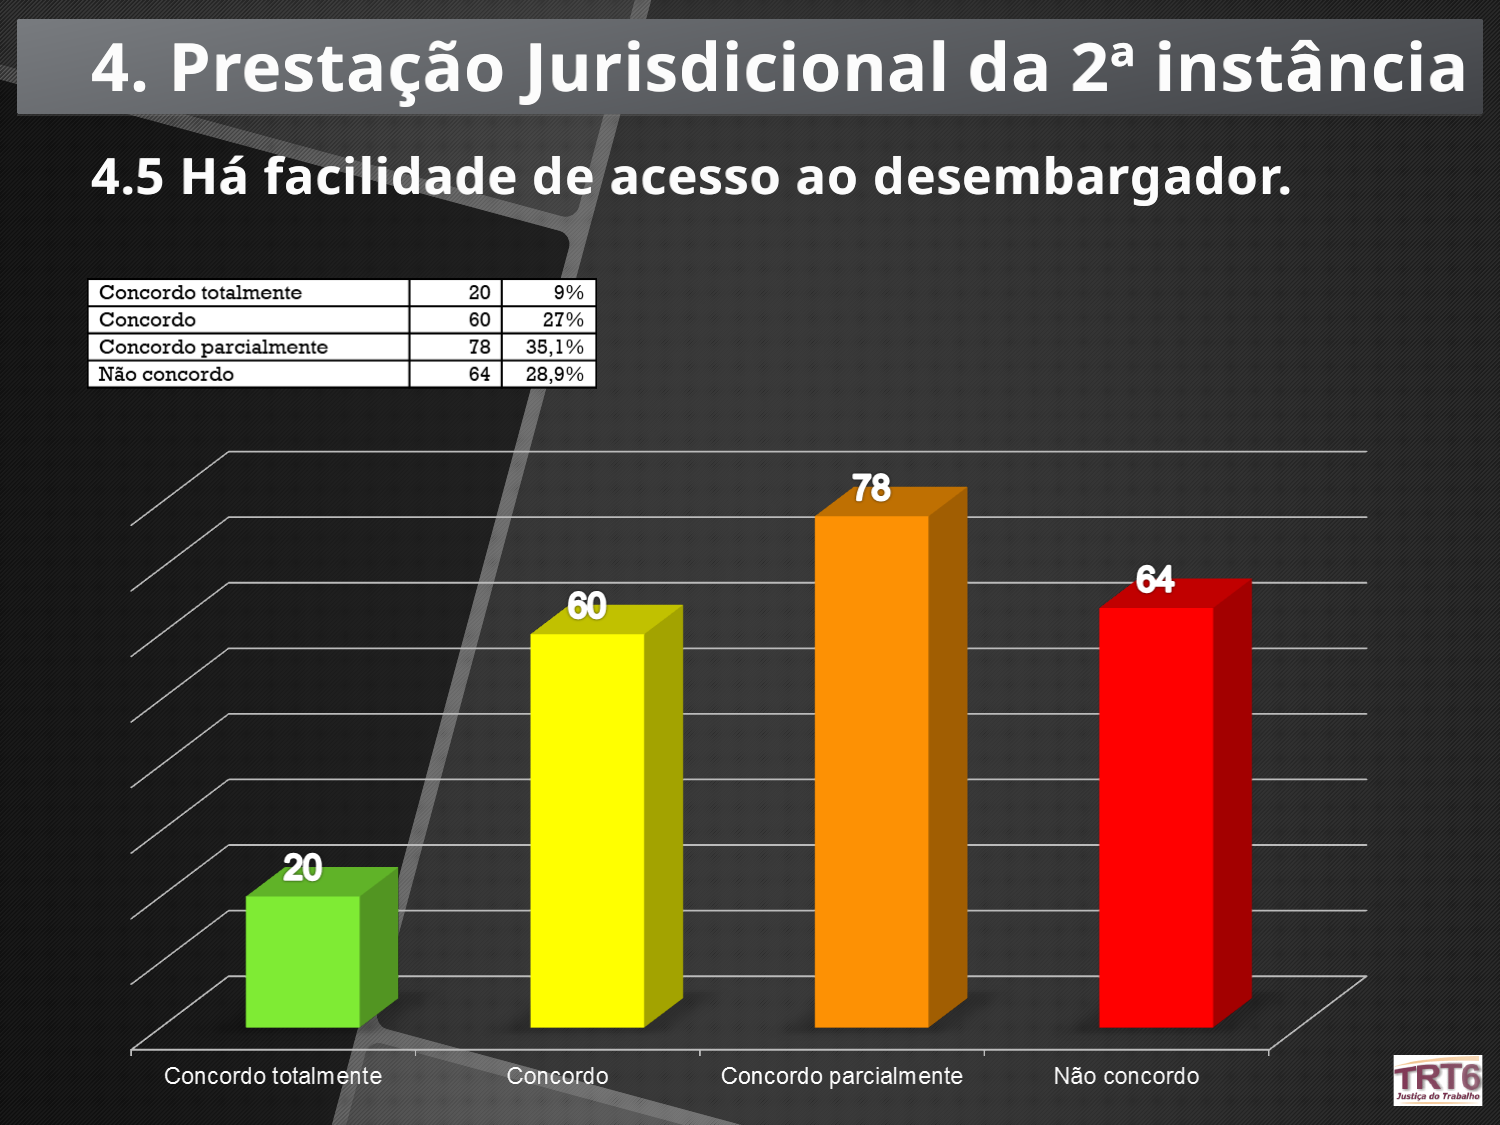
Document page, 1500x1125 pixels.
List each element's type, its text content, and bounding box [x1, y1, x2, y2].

picture [87, 273, 597, 399]
text_box 4.5 Há facilidade de acesso ao desembargador. [77, 137, 1447, 212]
chart [60, 414, 1440, 1115]
text_box 4. Prestação Jurisdicional da 2ª instância [77, 18, 1500, 113]
text_box [18, 19, 1482, 114]
picture [1440, 1055, 1483, 1106]
